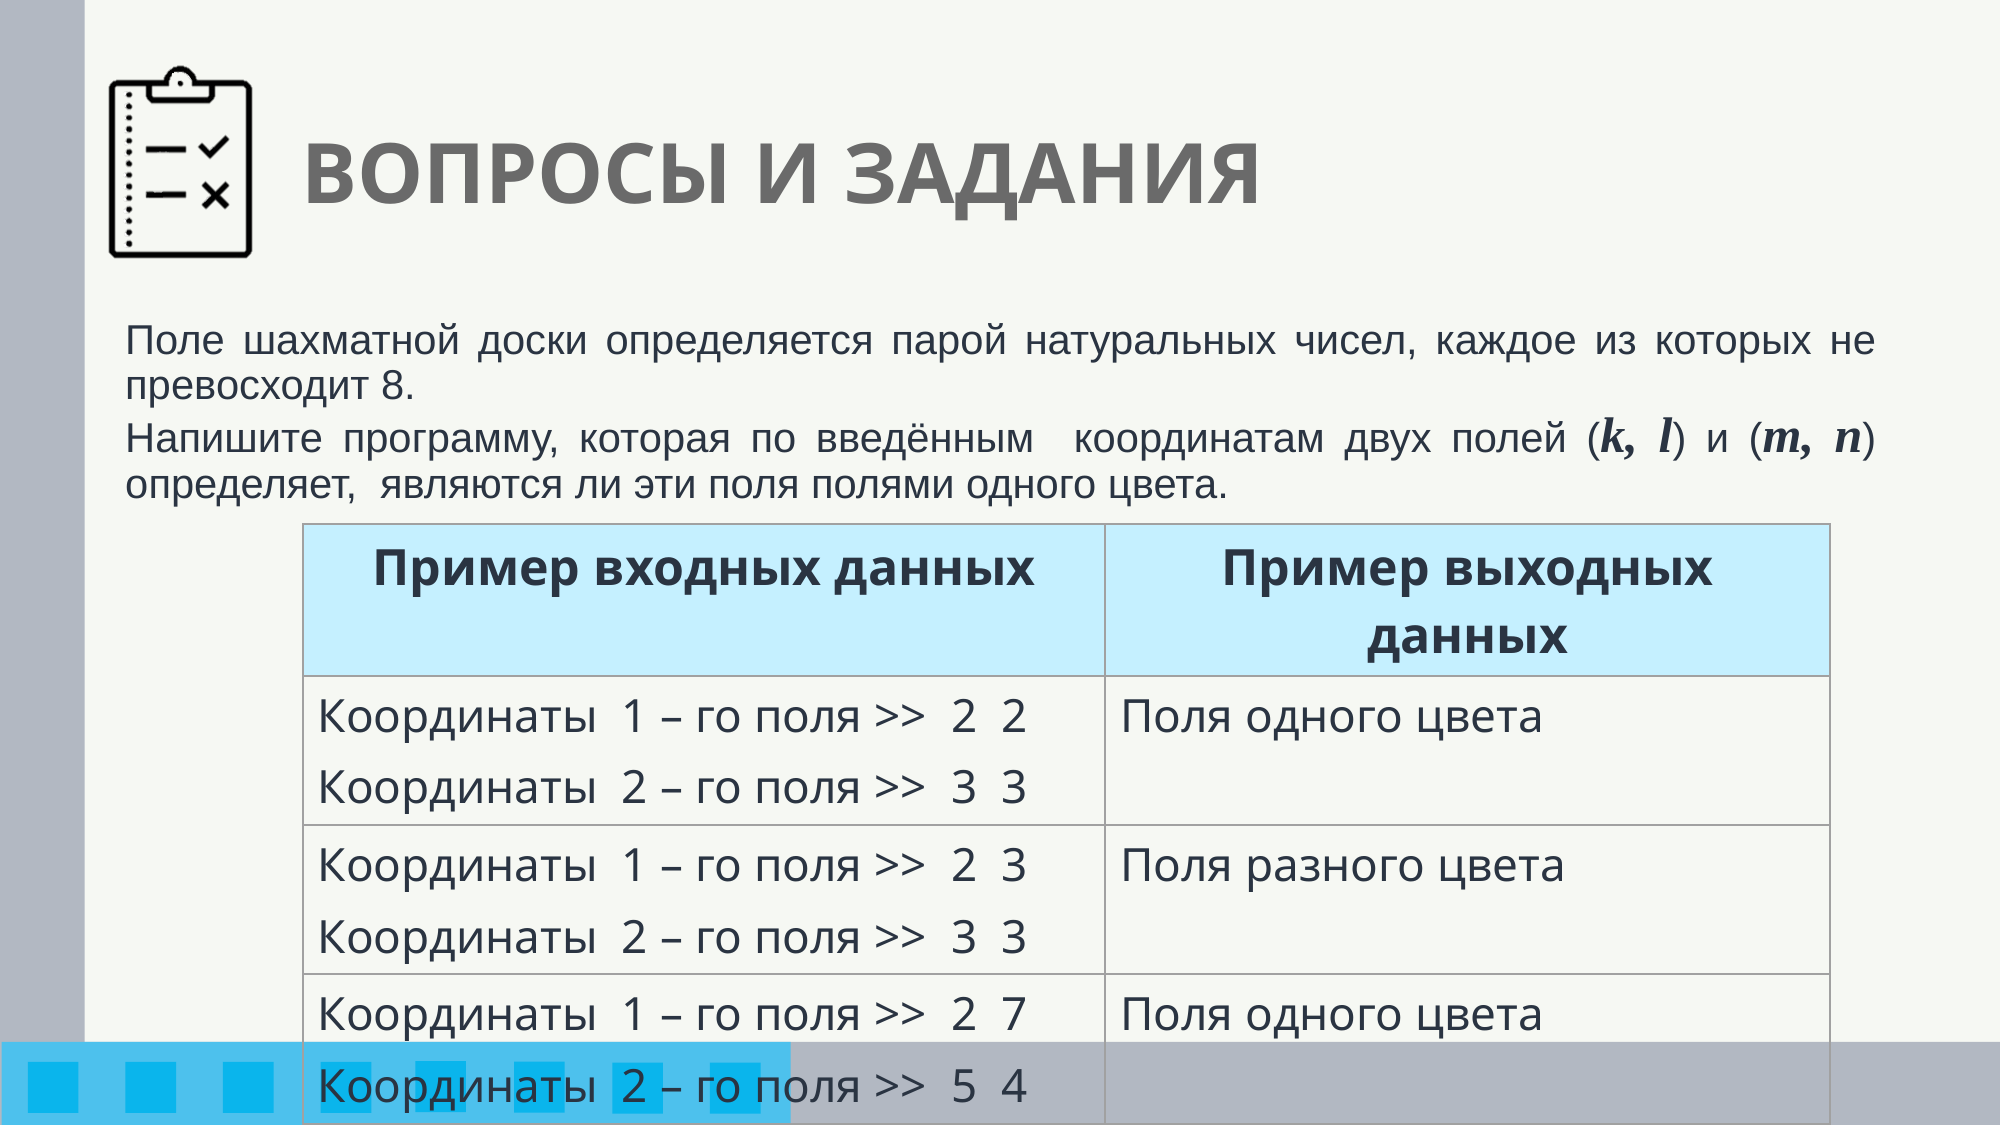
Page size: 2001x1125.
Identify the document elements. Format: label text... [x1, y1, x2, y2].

picture [85, 54, 286, 286]
table_cell Координаты 1 – го поля >> 2 7 Координаты 2 – го поля >> 5 4 [304, 975, 1104, 1123]
table_header Пример выходных данных [1106, 525, 1829, 675]
title ВОПРОСЫ И ЗАДАНИЯ [285, 67, 1892, 286]
list Поле шахматной доски определяется парой натуральных чисел, каждое из которых не превосходит 8. Напишите программу, которая по введённым координатам двух полей (k, l) и (m, n) определяет, являются ли эти поля полями одного цвета. [110, 311, 1892, 1058]
table_cell Координаты 1 – го поля >> 2 2 Координаты 2 – го поля >> 3 3 [304, 677, 1104, 824]
table_header Пример входных данных [304, 525, 1104, 675]
table_cell Поля одного цвета [1106, 677, 1829, 824]
table_cell Поля одного цвета [1106, 975, 1829, 1123]
table_cell Поля разного цвета [1106, 826, 1829, 973]
table_cell Координаты 1 – го поля >> 2 3 Координаты 2 – го поля >> 3 3 [304, 826, 1104, 973]
